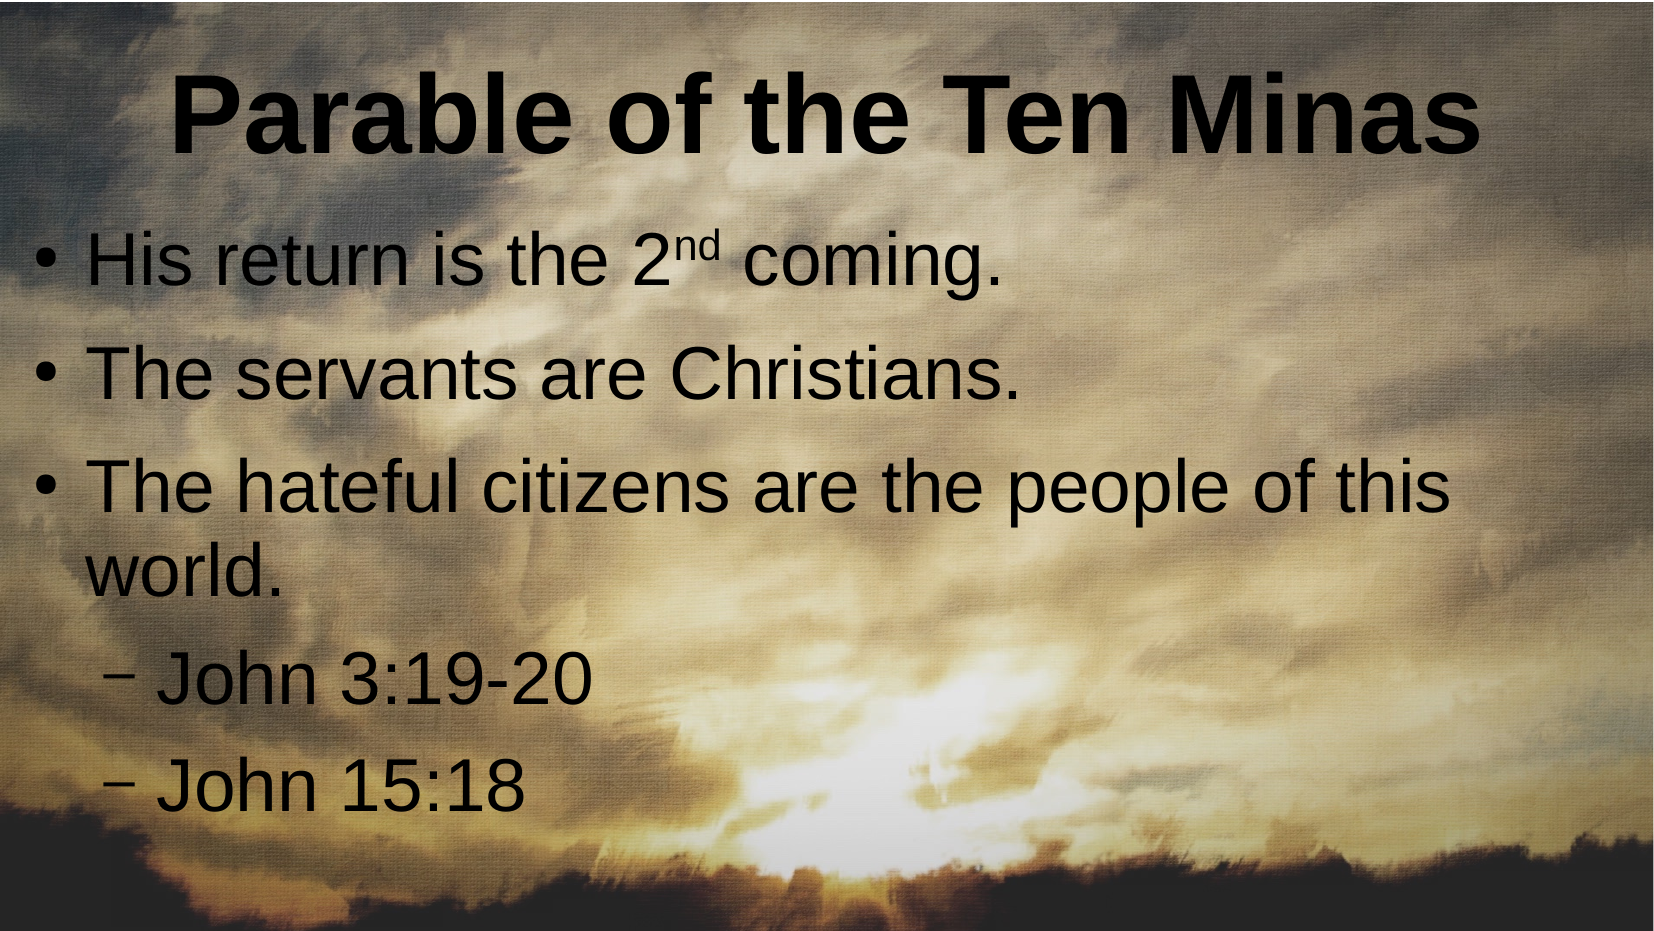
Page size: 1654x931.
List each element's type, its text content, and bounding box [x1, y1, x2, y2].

title Parable of the Ten Minas [82, 37, 1571, 193]
picture [0, 2, 1654, 931]
list His return is the 2nd coming. The servants are Christians. The hateful citizens are the people of this world. John 3:19-20 John 15:18 [15, 217, 1651, 931]
